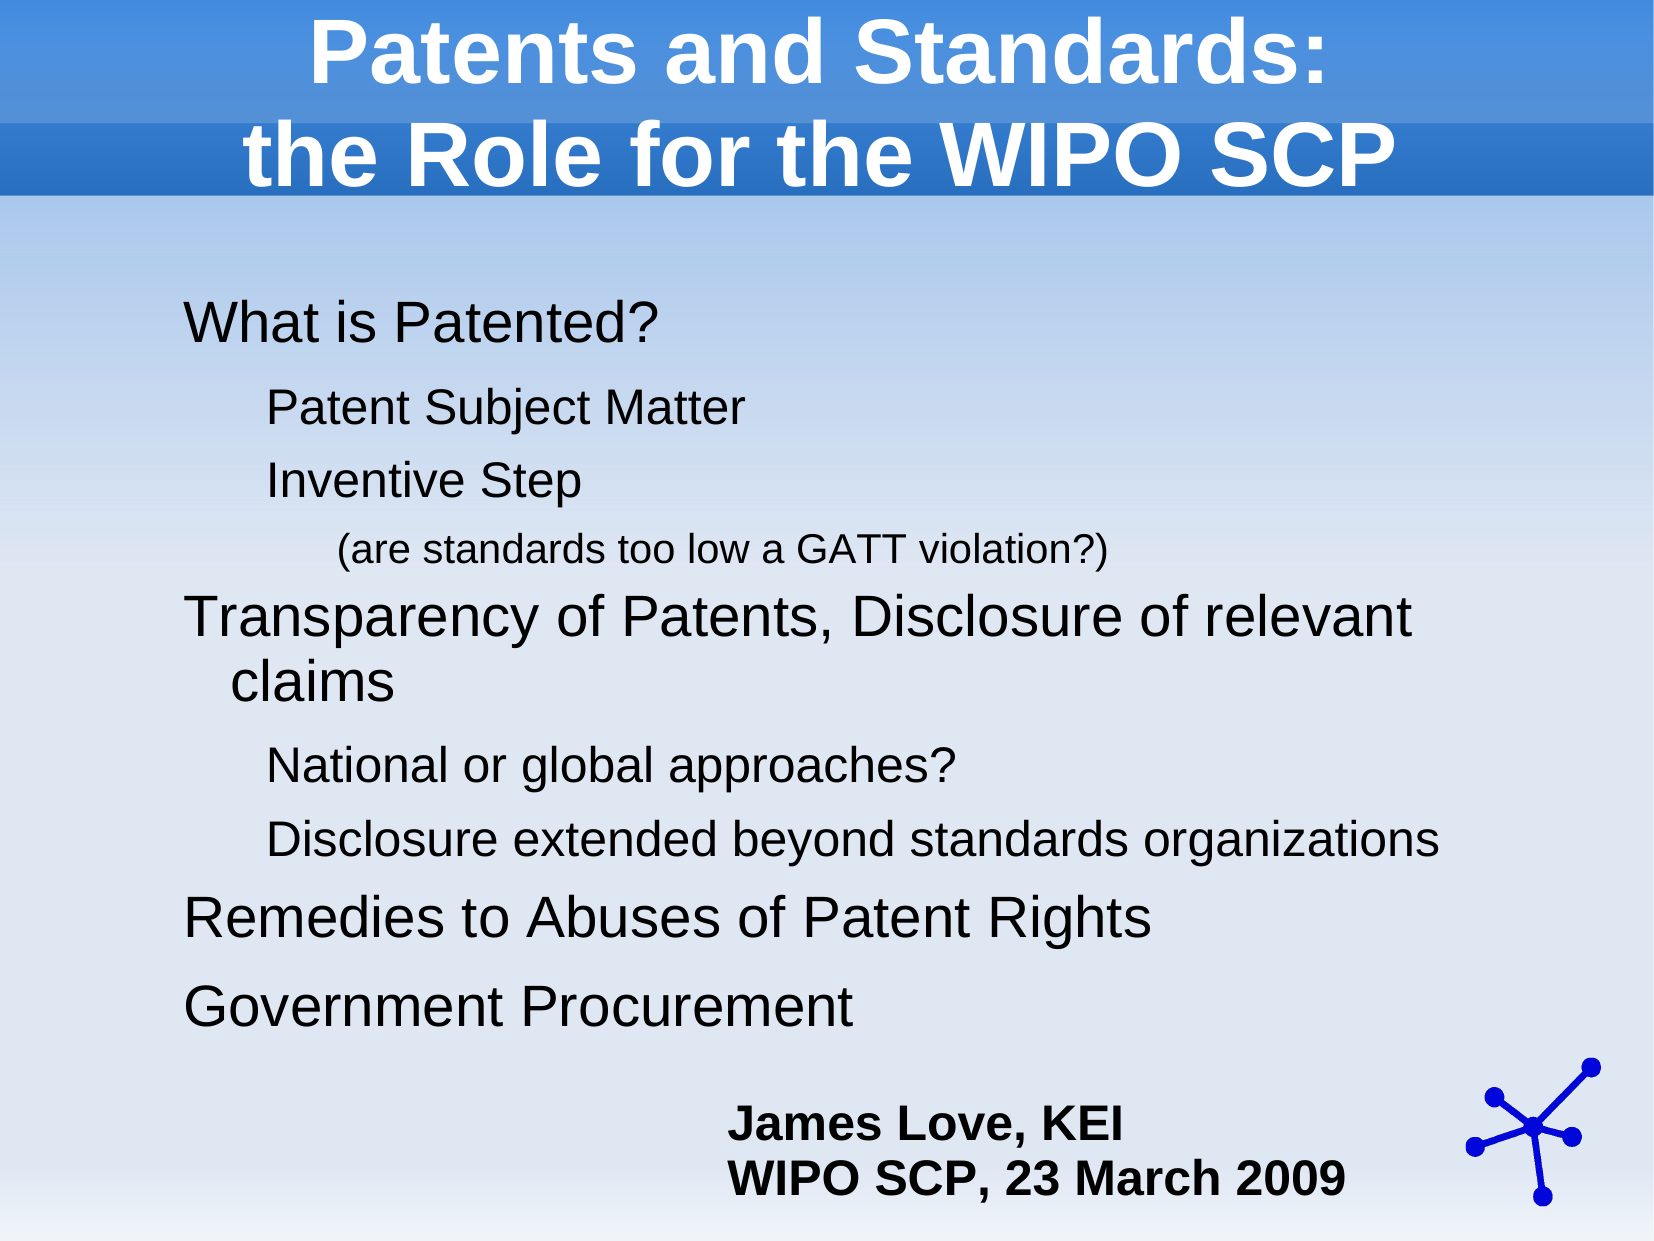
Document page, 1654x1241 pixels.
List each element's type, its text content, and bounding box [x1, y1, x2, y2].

text_box James Love, KEI WIPO SCP, 23 March 2009 [712, 1087, 1362, 1214]
picture [0, 0, 1654, 1241]
title Patents and Standards: the Role for the WIPO SCP [76, 0, 1565, 208]
list What is Patented? Patent Subject Matter Inventive Step (are standards too low a GATT violation?) Transparency of Patents, Disclosure of relevant claims National or global approaches? Disclosure extended beyond standards organizations Remedies to Abuses of Patent Rights Government Procurement [88, 290, 1577, 1109]
